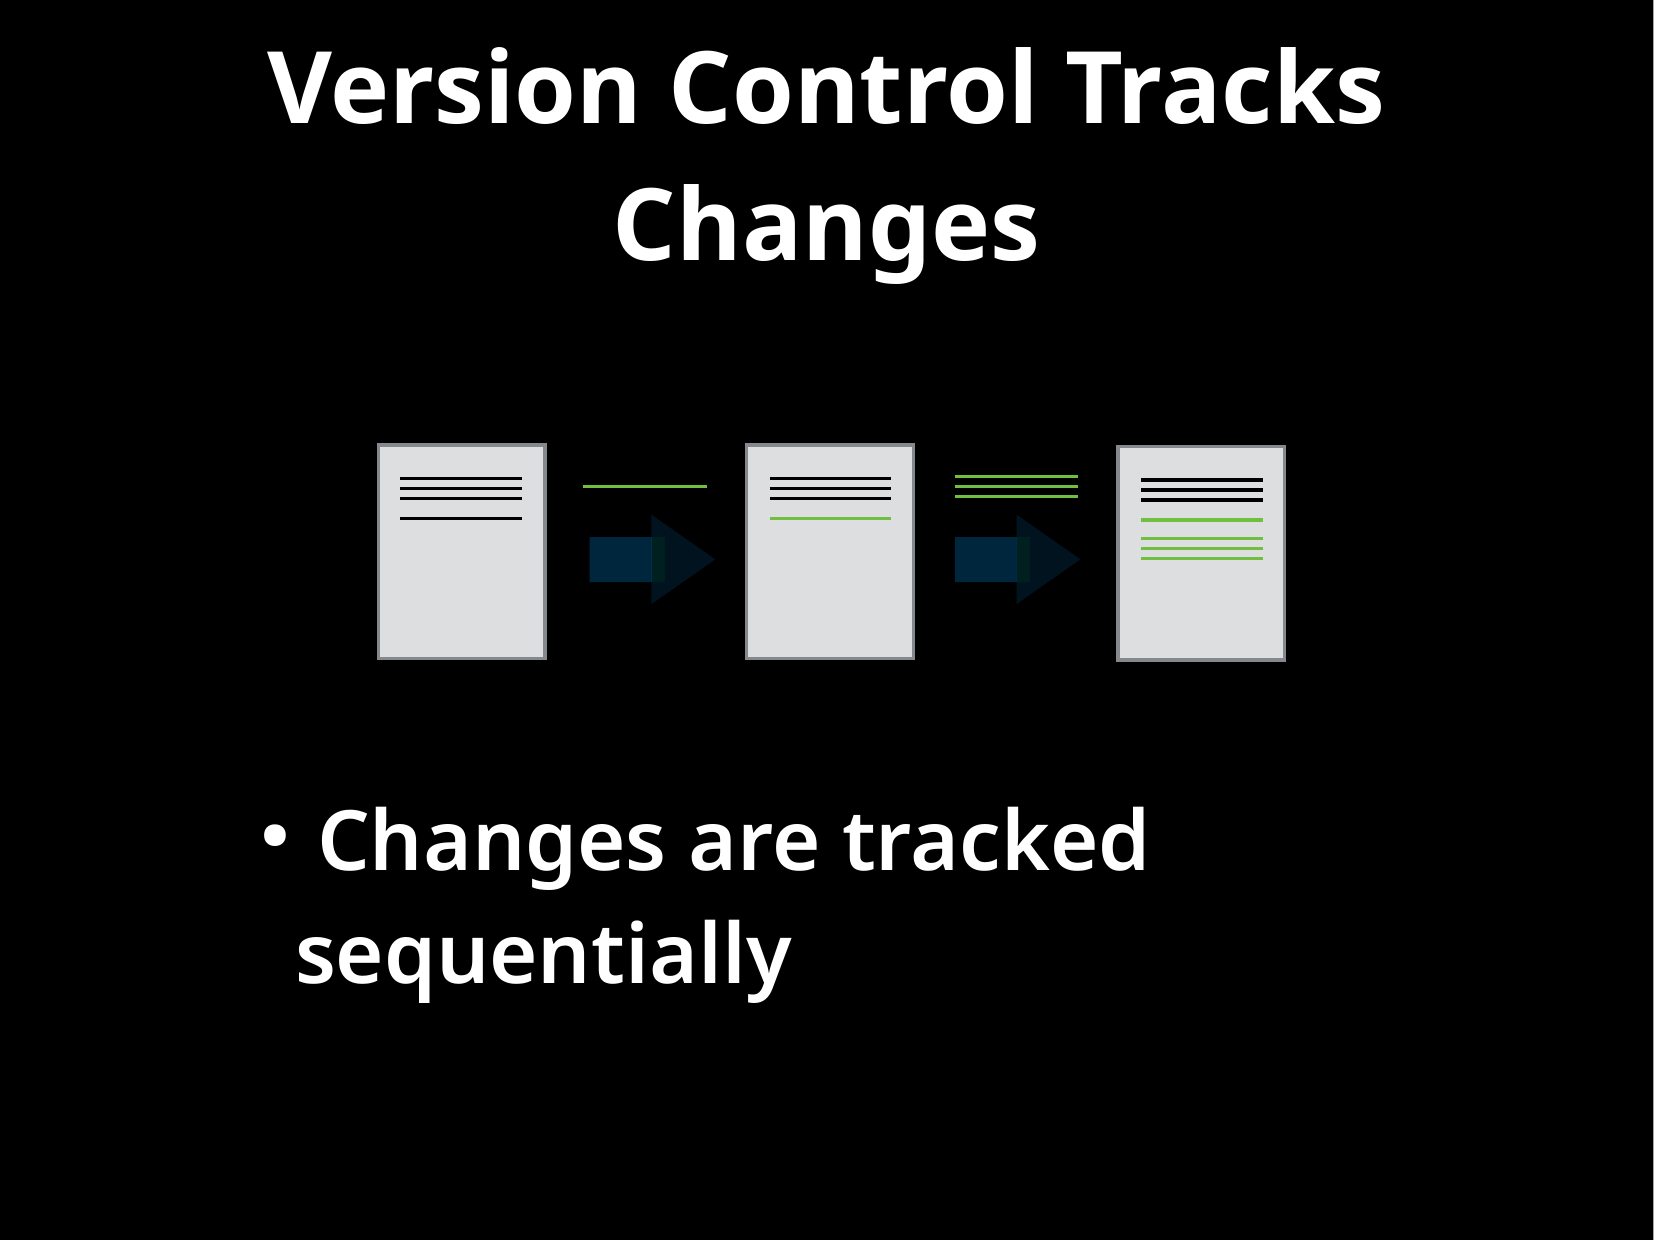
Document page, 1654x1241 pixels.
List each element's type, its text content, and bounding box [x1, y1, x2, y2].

text_box Changes are tracked sequentially [82, 696, 1571, 1093]
title Version Control Tracks Changes [82, 49, 1571, 257]
picture [315, 394, 1343, 696]
